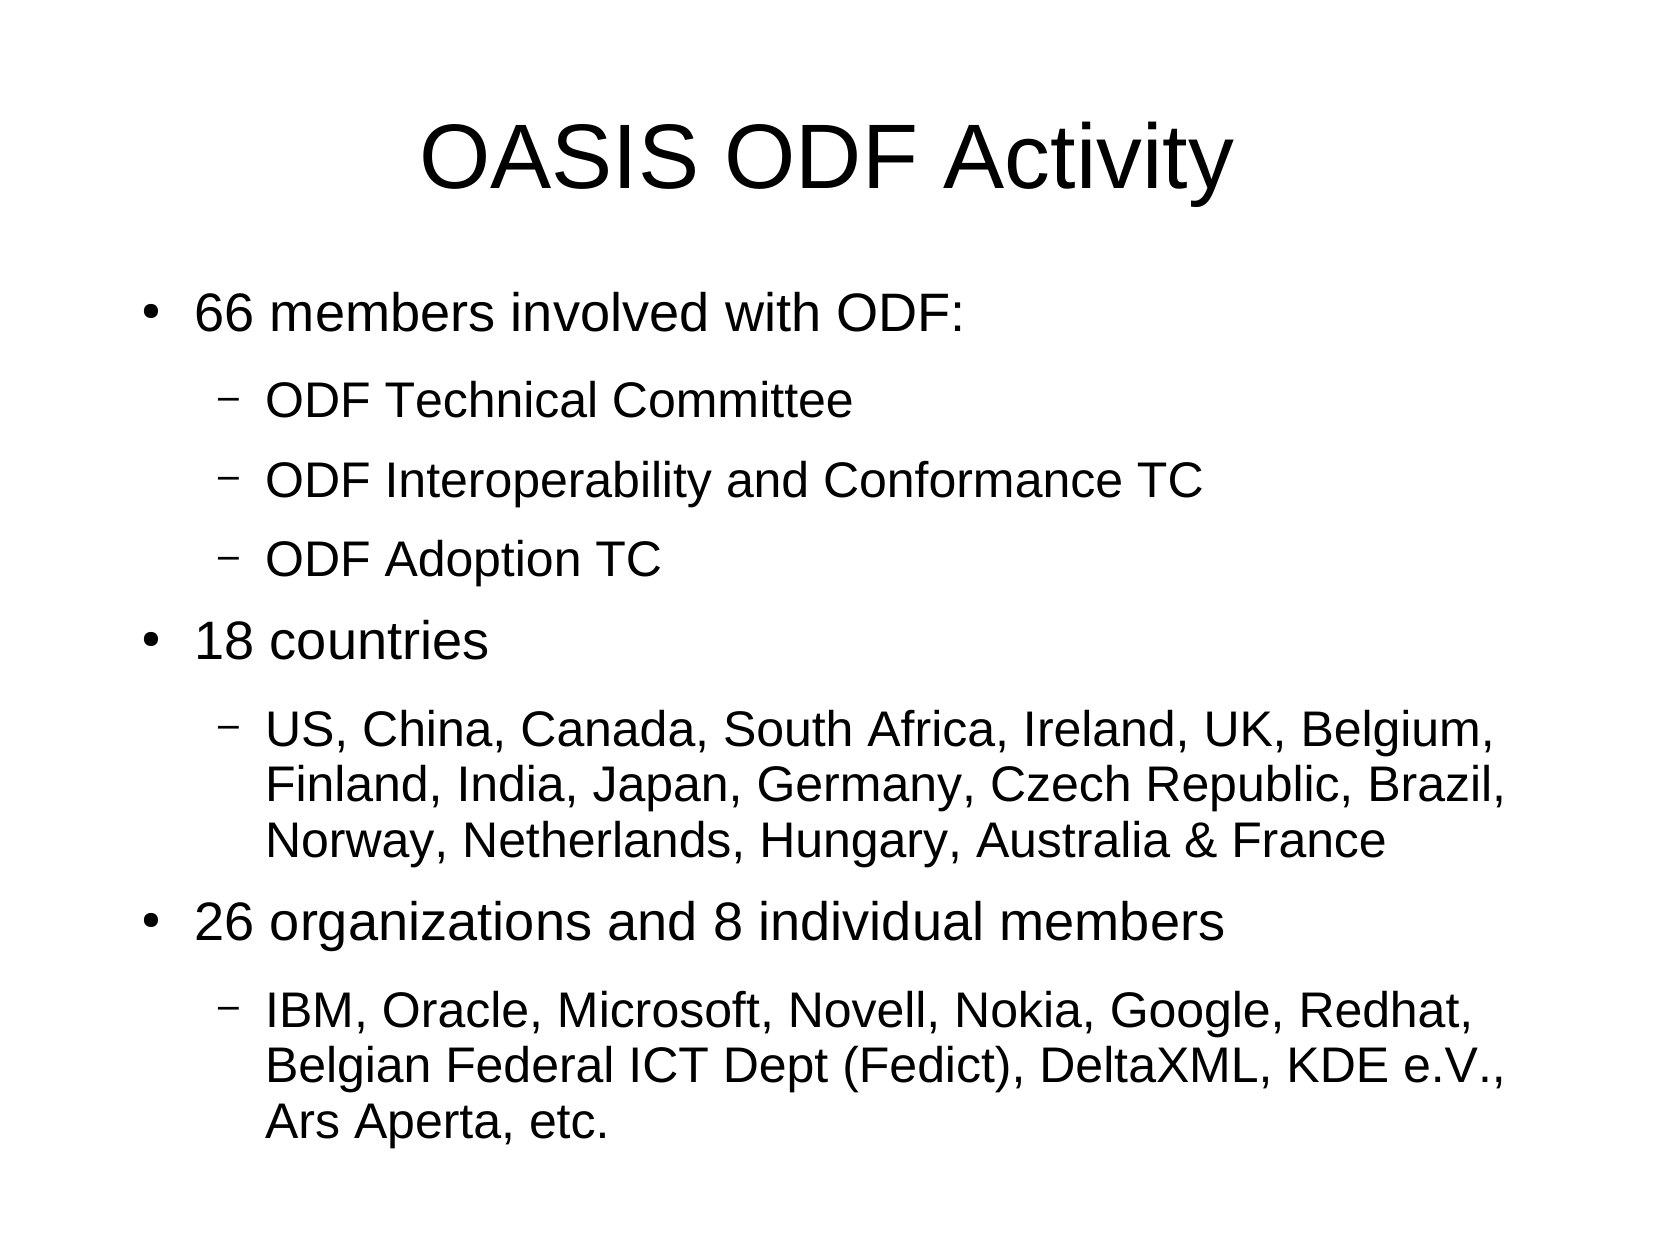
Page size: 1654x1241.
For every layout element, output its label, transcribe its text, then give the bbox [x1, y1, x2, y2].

title OASIS ODF Activity [121, 52, 1534, 261]
list 66 members involved with ODF: ODF Technical Committee ODF Interoperability and Conformance TC ODF Adoption TC 18 countries US, China, Canada, South Africa, Ireland, UK, Belgium, Finland, India, Japan, Germany, Czech Republic, Brazil, Norway, Netherlands, Hungary, Australia & France 26 organizations and 8 individual members IBM, Oracle, Microsoft, Novell, Nokia, Google, Redhat, Belgian Federal ICT Dept (Fedict), DeltaXML, KDE e.V., Ars Aperta, etc. [123, 282, 1536, 1241]
